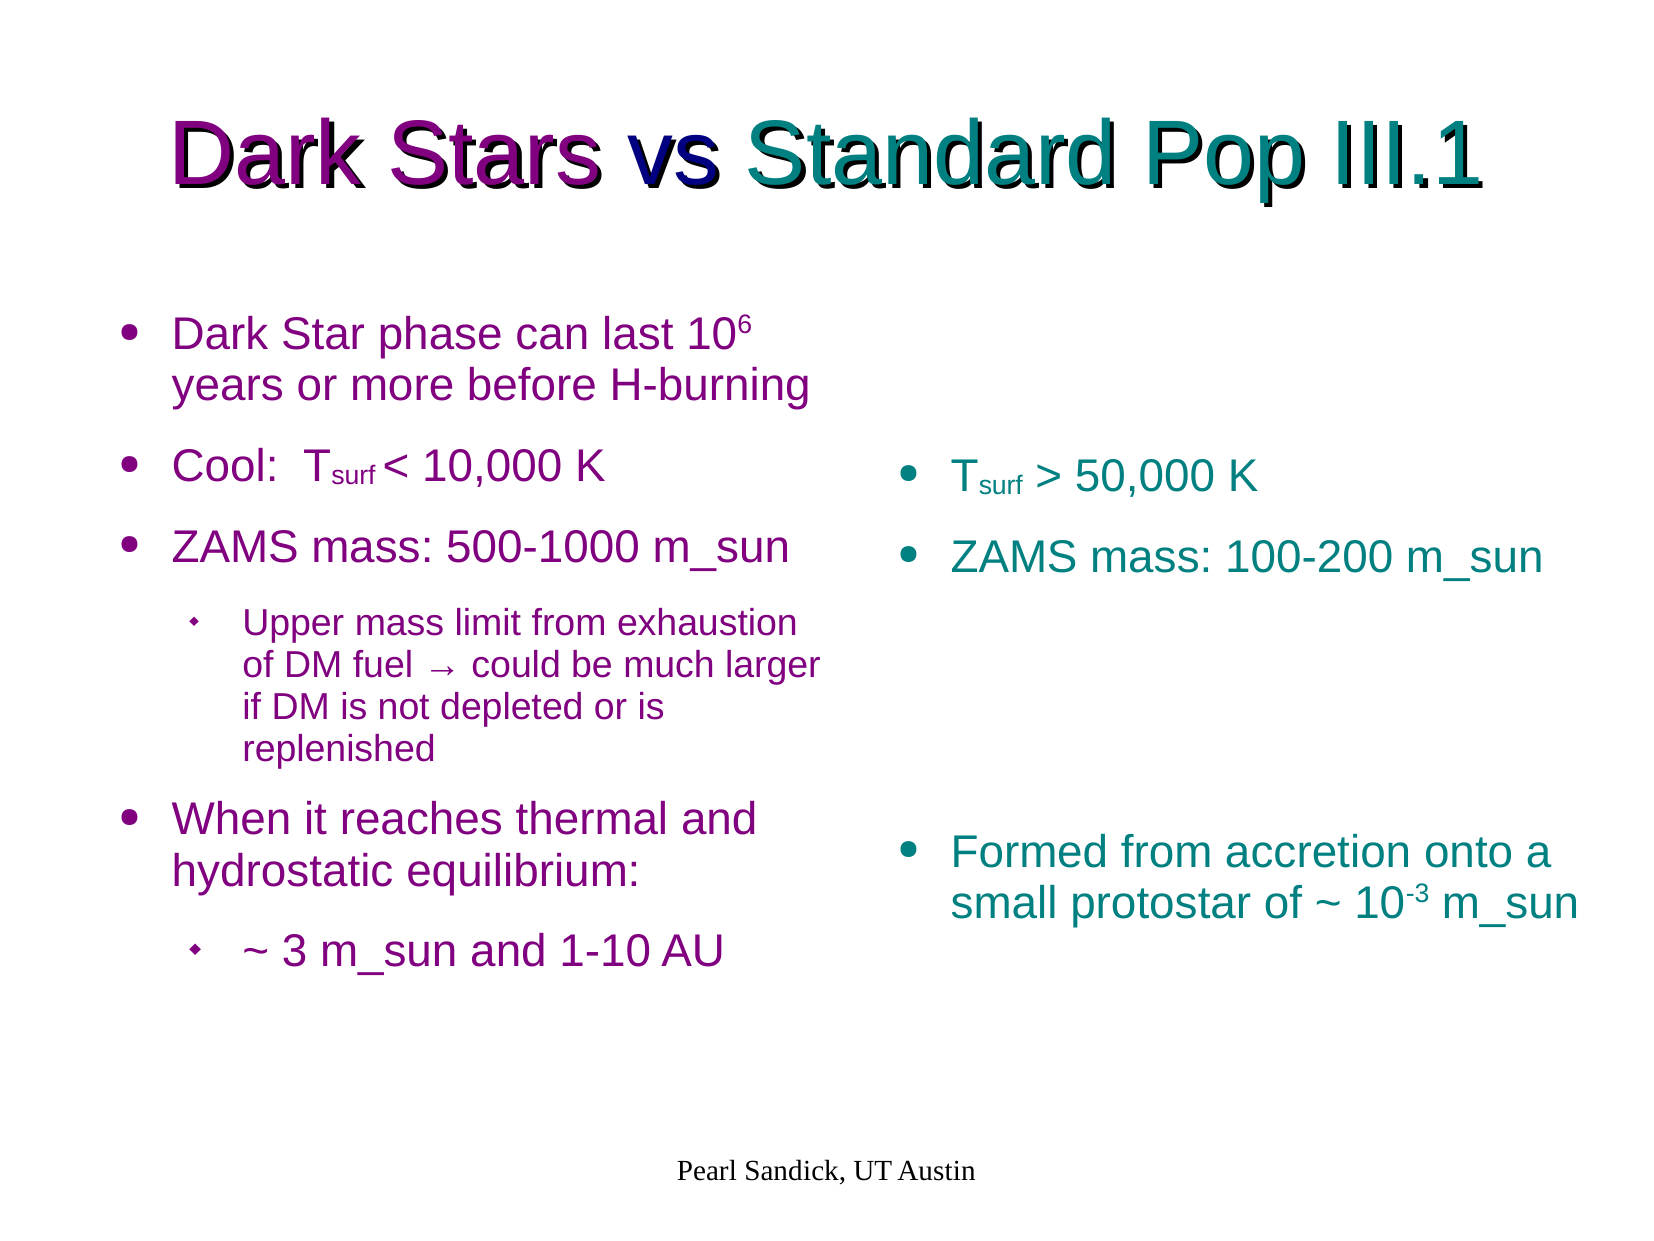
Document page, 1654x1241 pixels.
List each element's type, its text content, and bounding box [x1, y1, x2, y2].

list Tsurf > 50,000 K ZAMS mass: 100-200 m_sun Formed from accretion onto a small protostar of ~ 10-3 m_sun [879, 449, 1606, 1172]
title Dark Stars vs Standard Pop III.1 [82, 49, 1571, 257]
list Dark Star phase can last 106 years or more before H-burning Cool: Tsurf < 10,000 K ZAMS mass: 500-1000 m_sun Upper mass limit from exhaustion of DM fuel → could be much larger if DM is not depleted or is replenished When it reaches thermal and hydrostatic equilibrium: ~ 3 m_sun and 1-10 AU [100, 307, 827, 1130]
